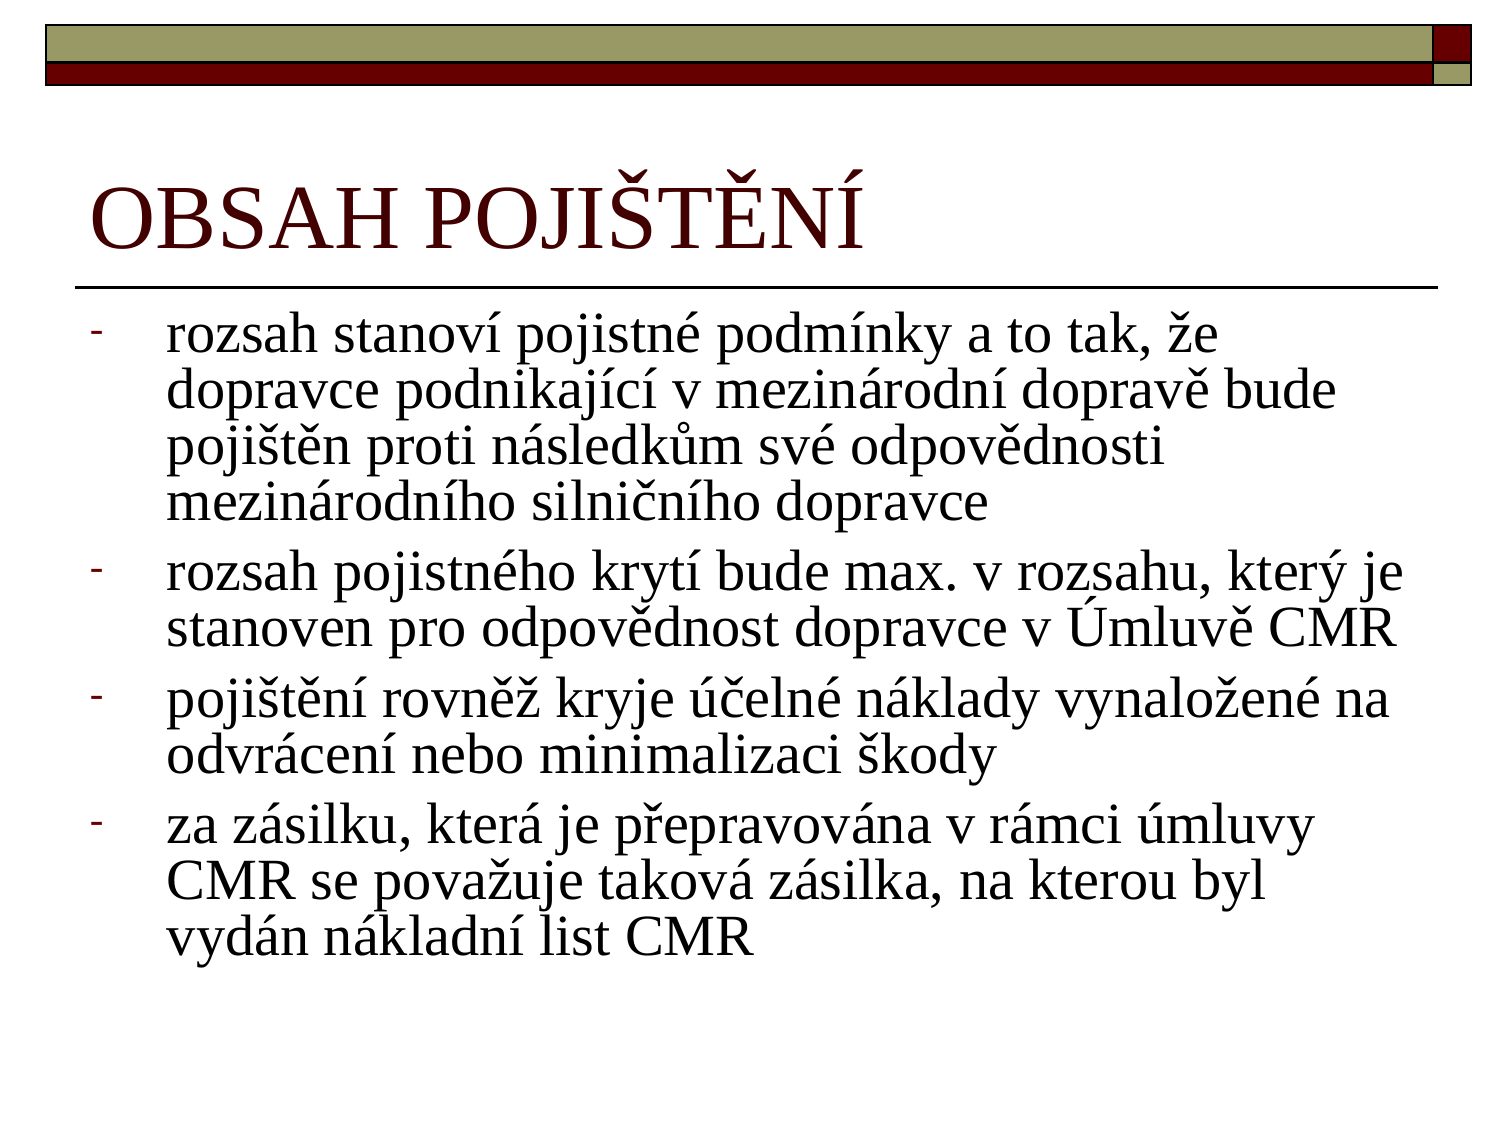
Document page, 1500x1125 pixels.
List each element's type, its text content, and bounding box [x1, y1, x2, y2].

list rozsah stanoví pojistné podmínky a to tak, že dopravce podnikající v mezinárodní dopravě bude pojištěn proti následkům své odpovědnosti mezinárodního silničního dopravce rozsah pojistného krytí bude max. v rozsahu, který je stanoven pro odpovědnost dopravce v Úmluvě CMR pojištění rovněž kryje účelné náklady vynaložené na odvrácení nebo minimalizaci škody za zásilku, která je přepravována v rámci úmluvy CMR se považuje taková zásilka, na kterou byl vydán nákladní list CMR [75, 299, 1426, 1059]
title OBSAH POJIŠTĚNÍ [75, 87, 1426, 275]
